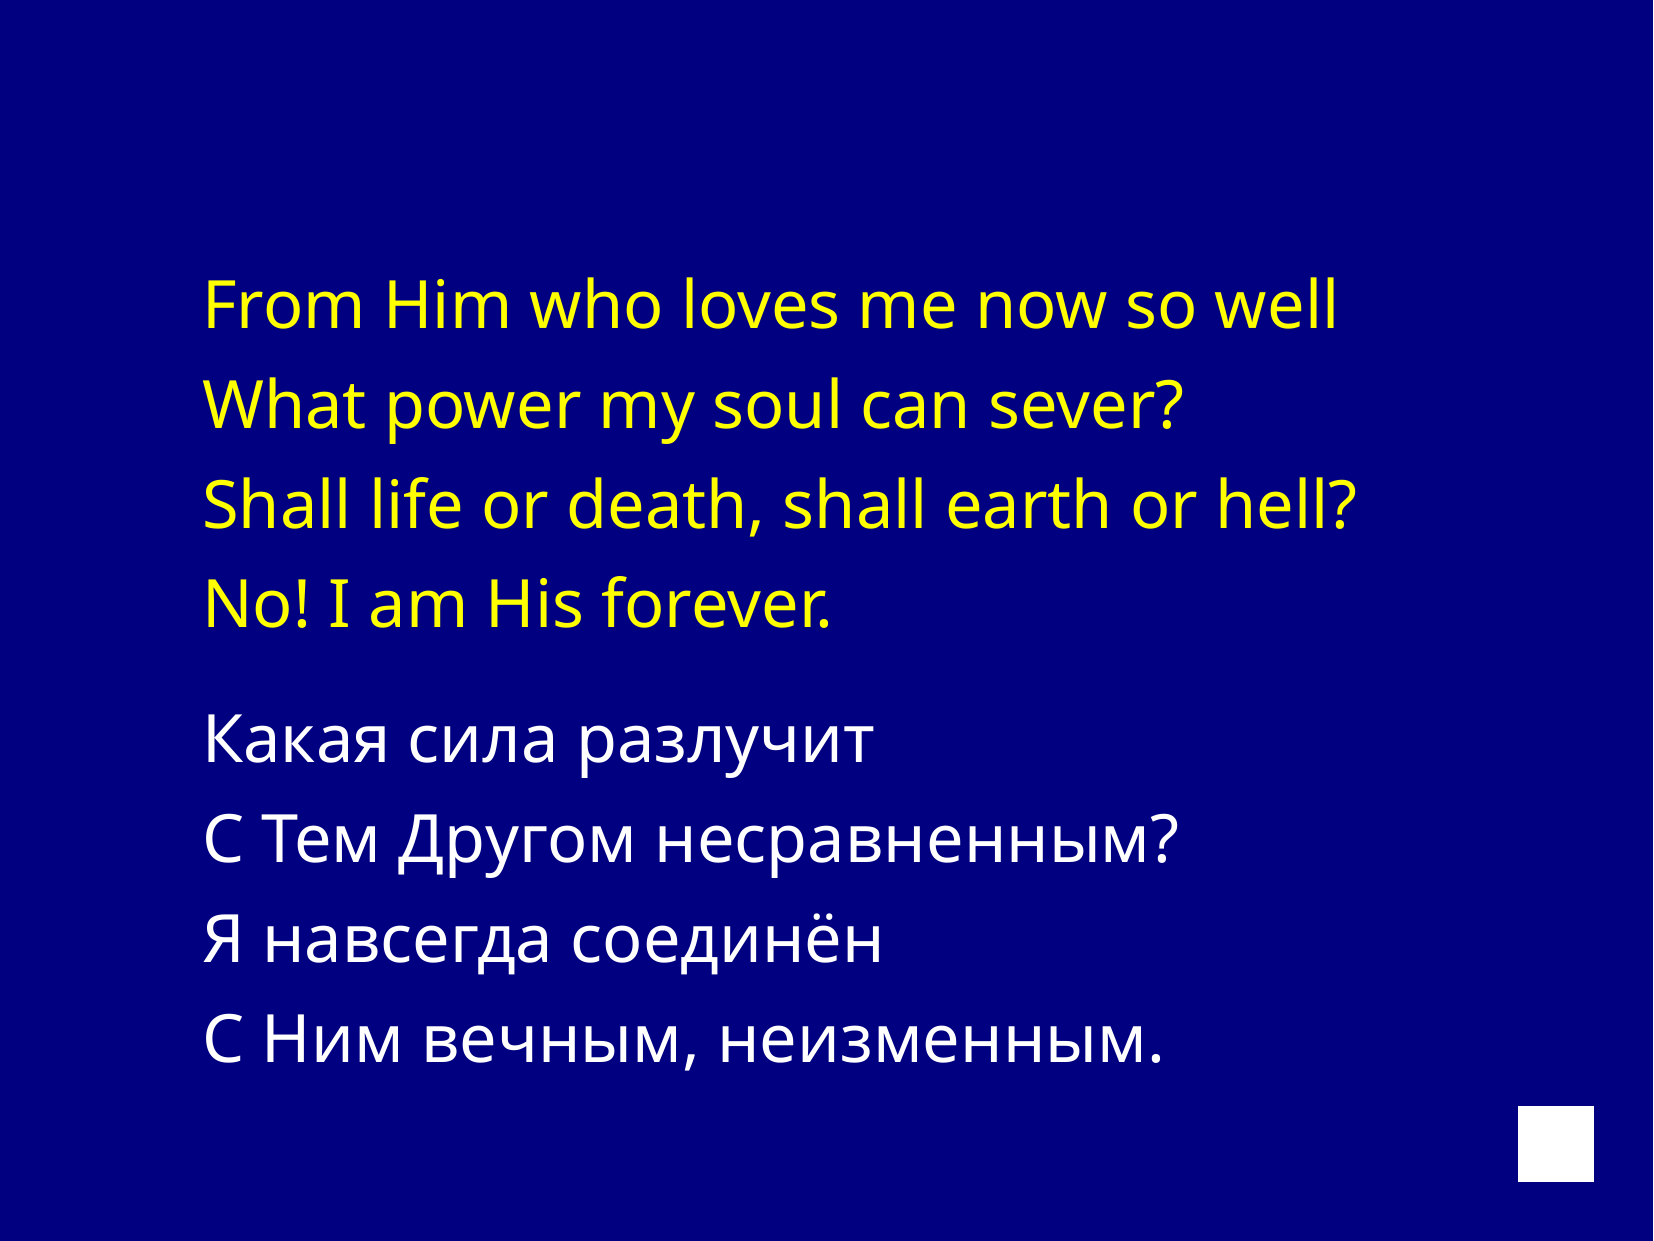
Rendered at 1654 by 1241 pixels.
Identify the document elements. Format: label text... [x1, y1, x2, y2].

text_box [1518, 1106, 1594, 1182]
text_box Какая сила разлучит С Тем Другом несравненным? Я навсегда соединён С Ним вечным, неизменным. [75, 675, 1576, 1163]
text_box From Him who loves me now so well What power my soul can sever? Shall life or death, shall earth or hell? No! I am His forever. [75, 150, 1576, 638]
